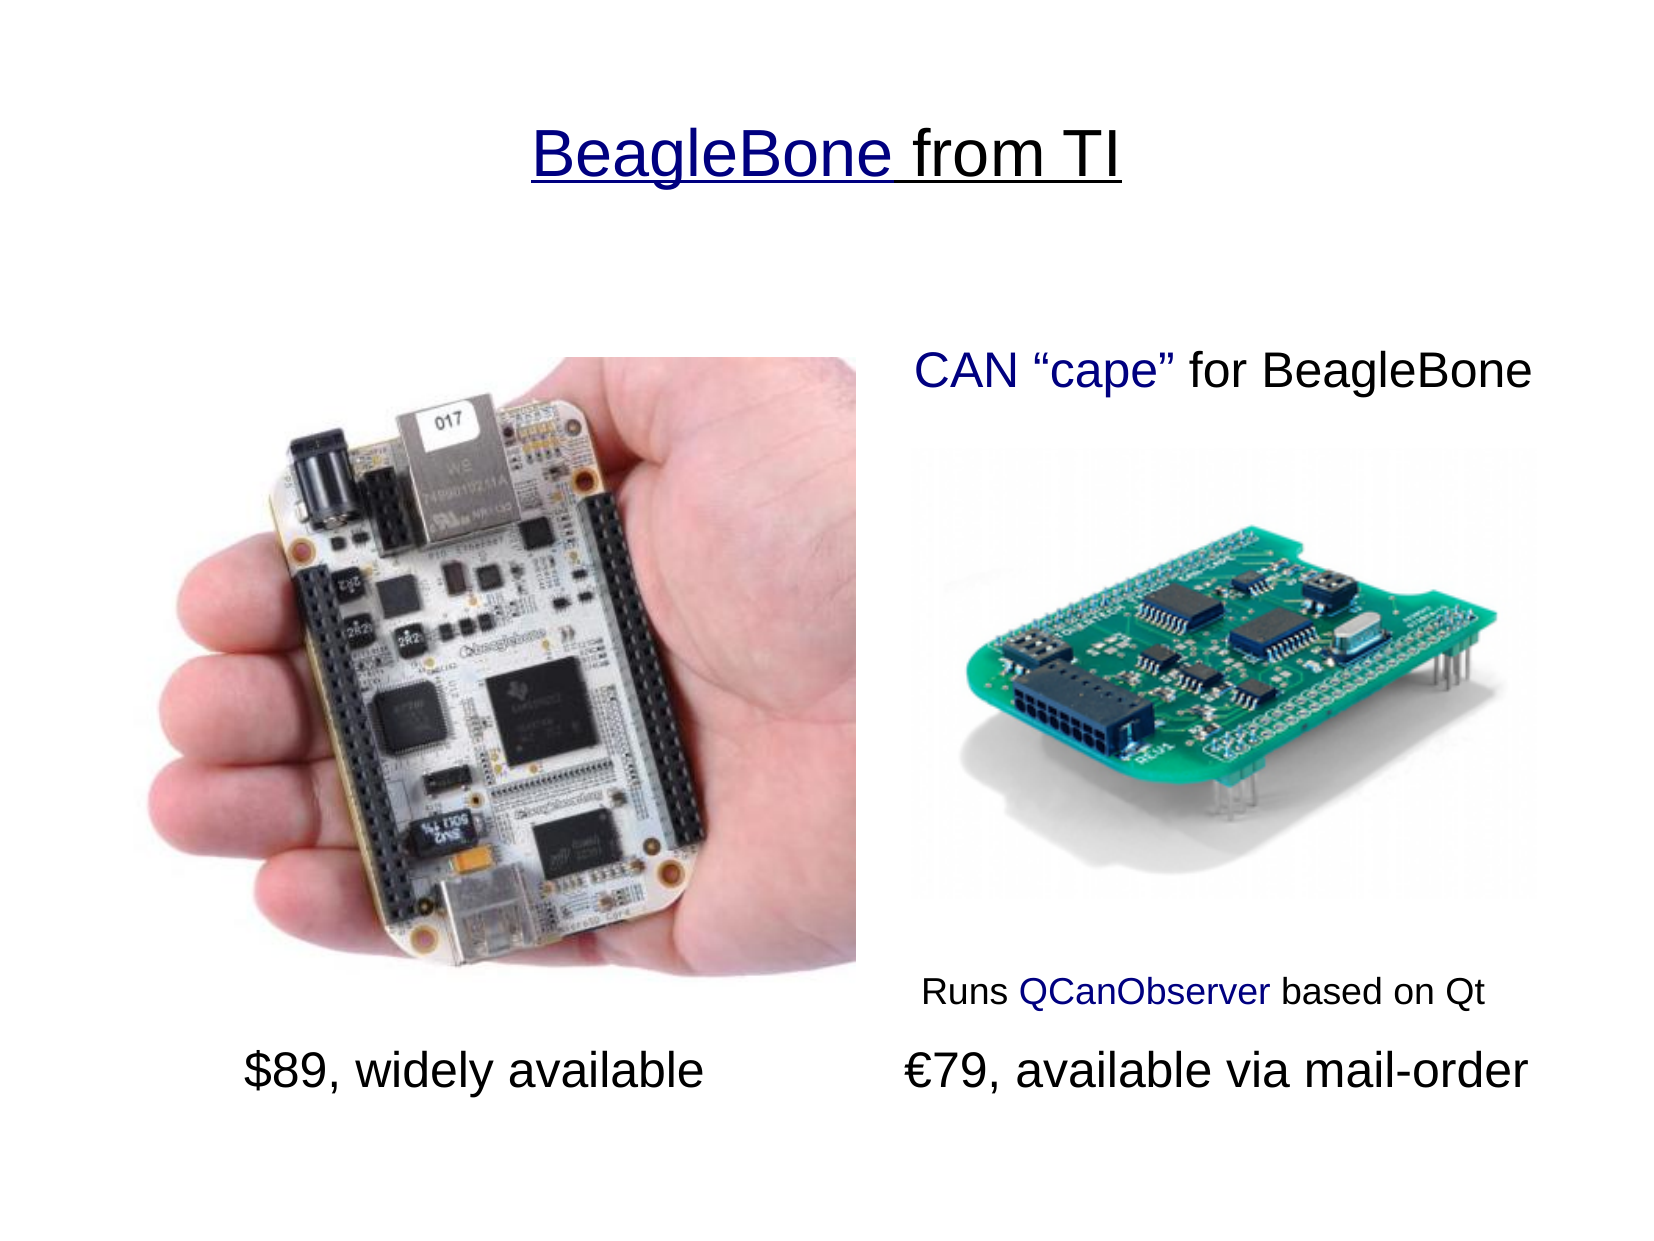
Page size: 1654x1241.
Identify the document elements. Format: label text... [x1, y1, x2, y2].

text_box €79, available via mail-order [885, 1030, 1563, 1111]
title BeagleBone from TI [82, 49, 1571, 257]
picture [97, 357, 856, 991]
text_box Runs QCanObserver based on Qt [906, 963, 1501, 1021]
text_box CAN “cape” for BeagleBone [894, 330, 1553, 410]
text_box $89, widely available [225, 1030, 725, 1111]
picture [911, 448, 1537, 899]
